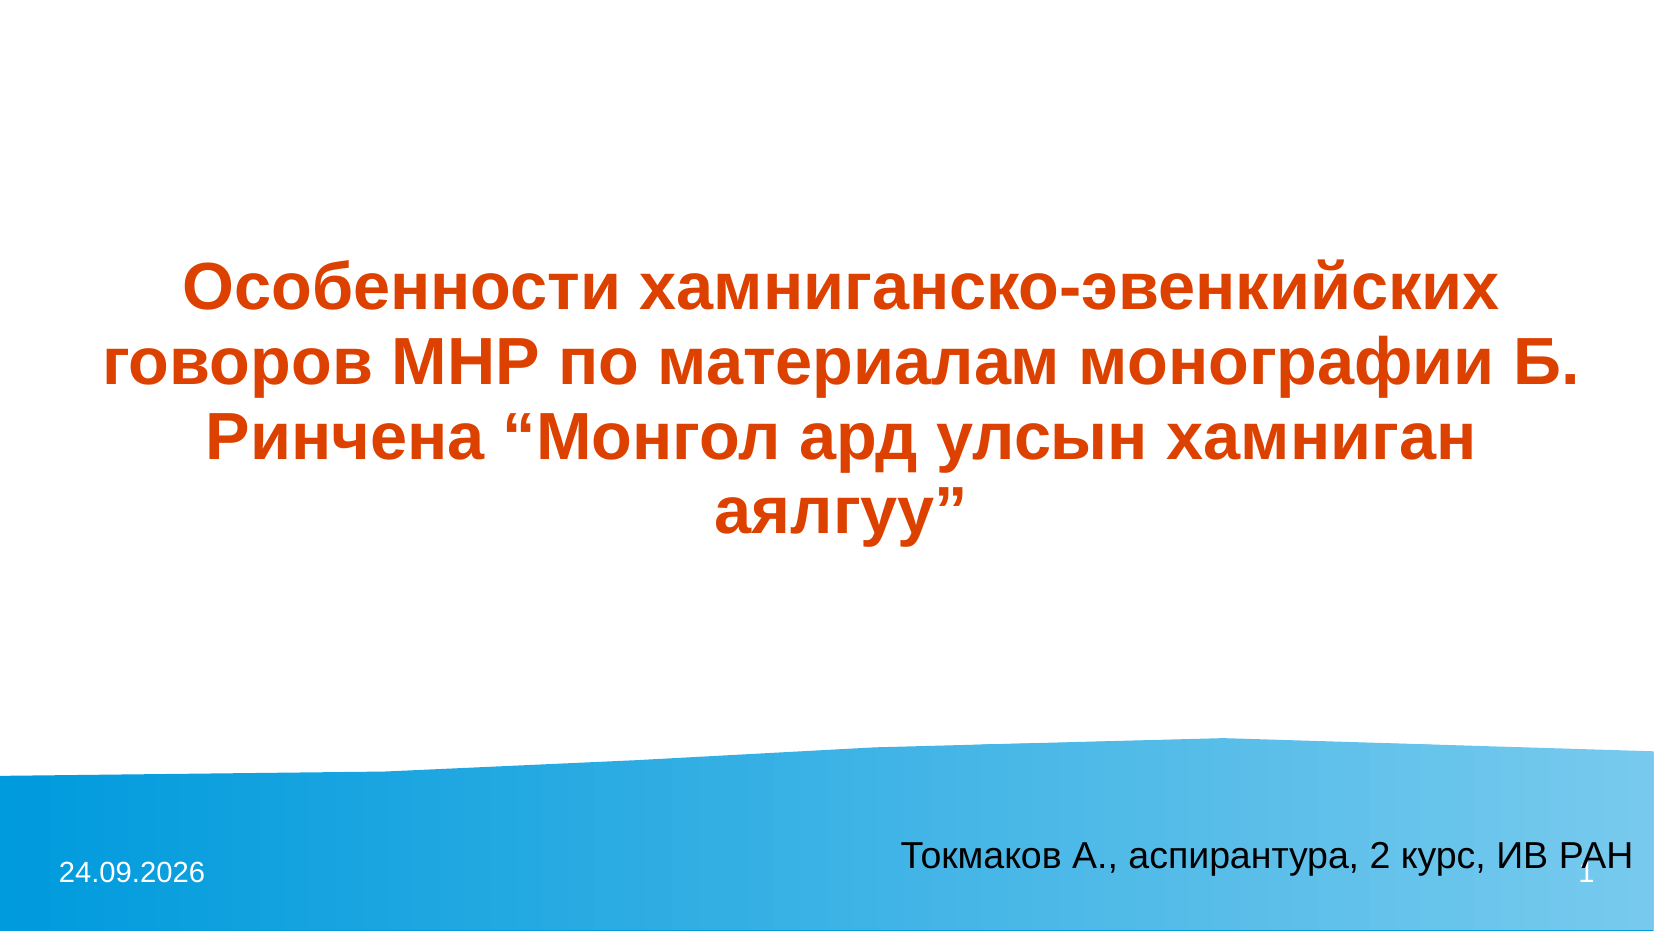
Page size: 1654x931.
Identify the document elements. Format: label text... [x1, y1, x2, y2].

title Особенности хамниганско-эвенкийских говоров МНР по материалам монографии Б. Ринчена “Монгол ард улсын хамниган аялгуу” [88, 236, 1595, 562]
text_box Токмаков А., аспирантура, 2 курс, ИВ РАН [885, 826, 1654, 926]
